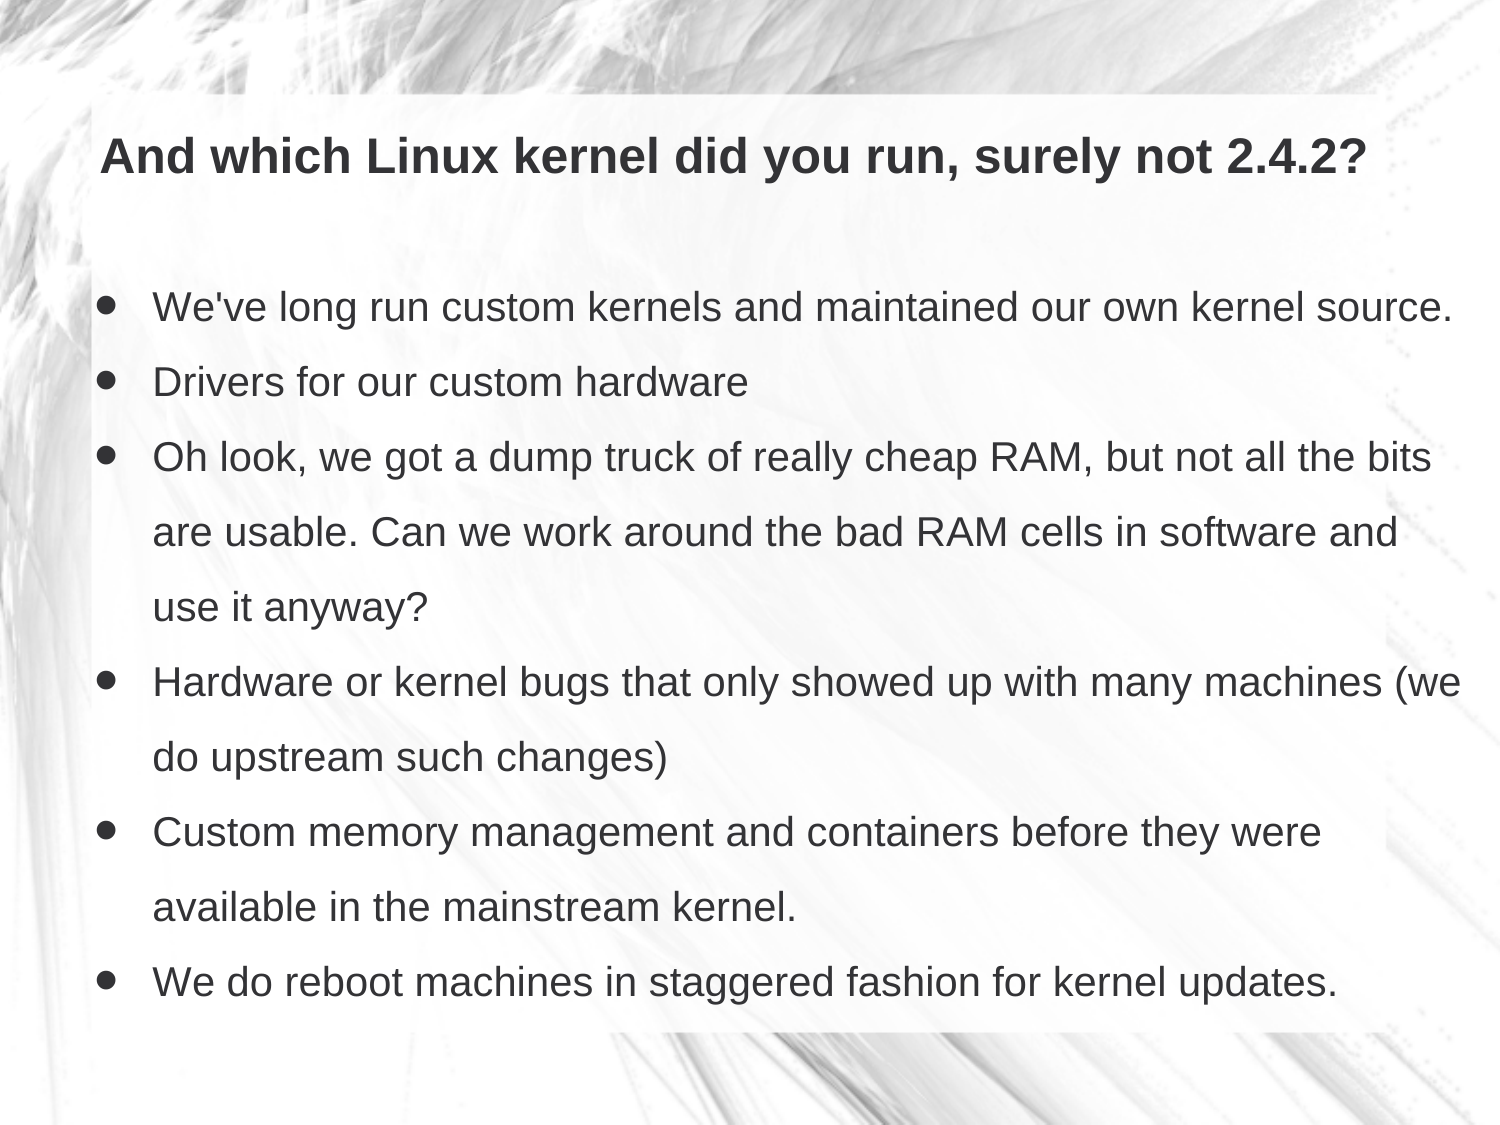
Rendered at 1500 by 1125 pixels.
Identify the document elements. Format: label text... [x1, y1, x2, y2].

list We've long run custom kernels and maintained our own kernel source. Drivers for our custom hardware Oh look, we got a dump truck of really cheap RAM, but not all the bits are usable. Can we work around the bad RAM cells in software and use it anyway? Hardware or kernel bugs that only showed up with many machines (we do upstream such changes) Custom memory management and containers before they were available in the mainstream kernel. We do reboot machines in staggered fashion for kernel updates. [62, 239, 1486, 1057]
title And which Linux kernel did you run, surely not 2.4.2? [59, 108, 1412, 205]
picture [0, 0, 1500, 1125]
